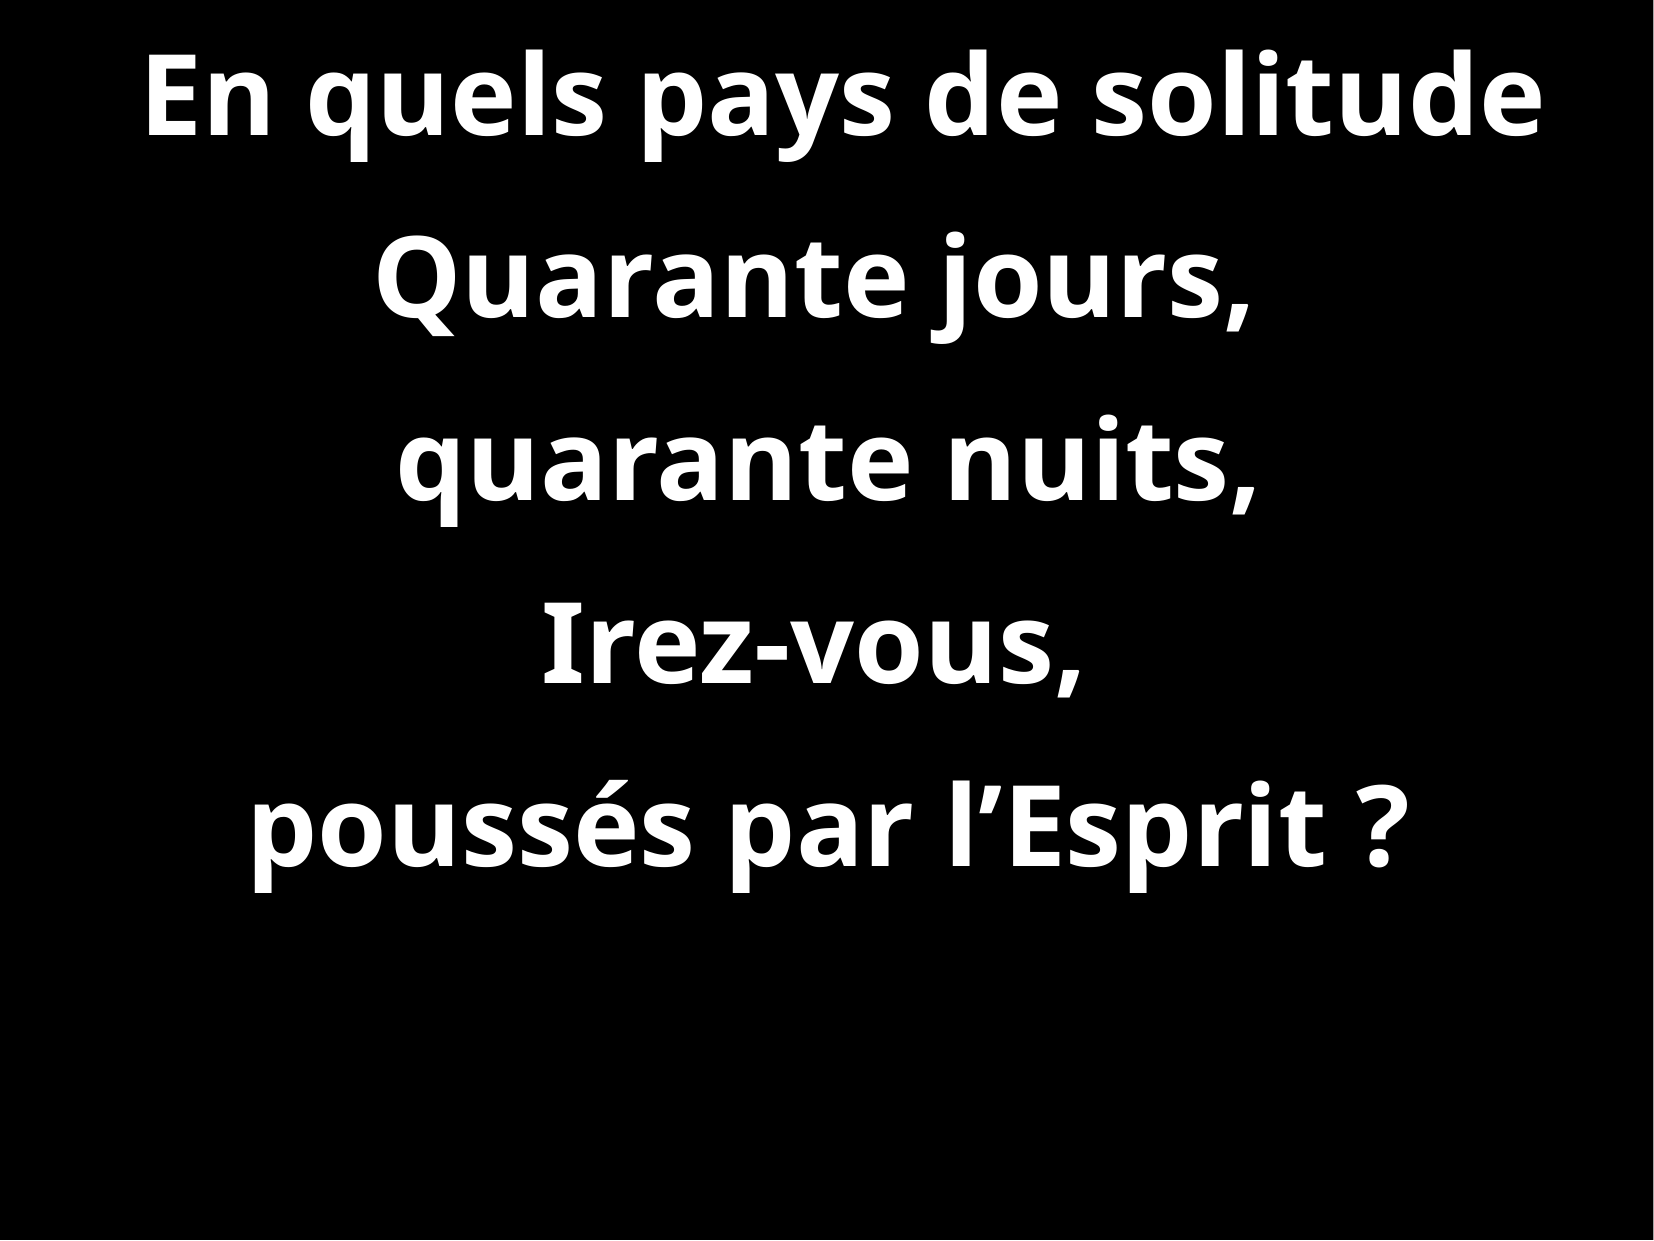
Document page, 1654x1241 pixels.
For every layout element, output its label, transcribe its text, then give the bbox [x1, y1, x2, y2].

list En quels pays de solitude Quarante jours, quarante nuits, Irez-vous, poussés par l’Esprit ? [84, 14, 1573, 1104]
